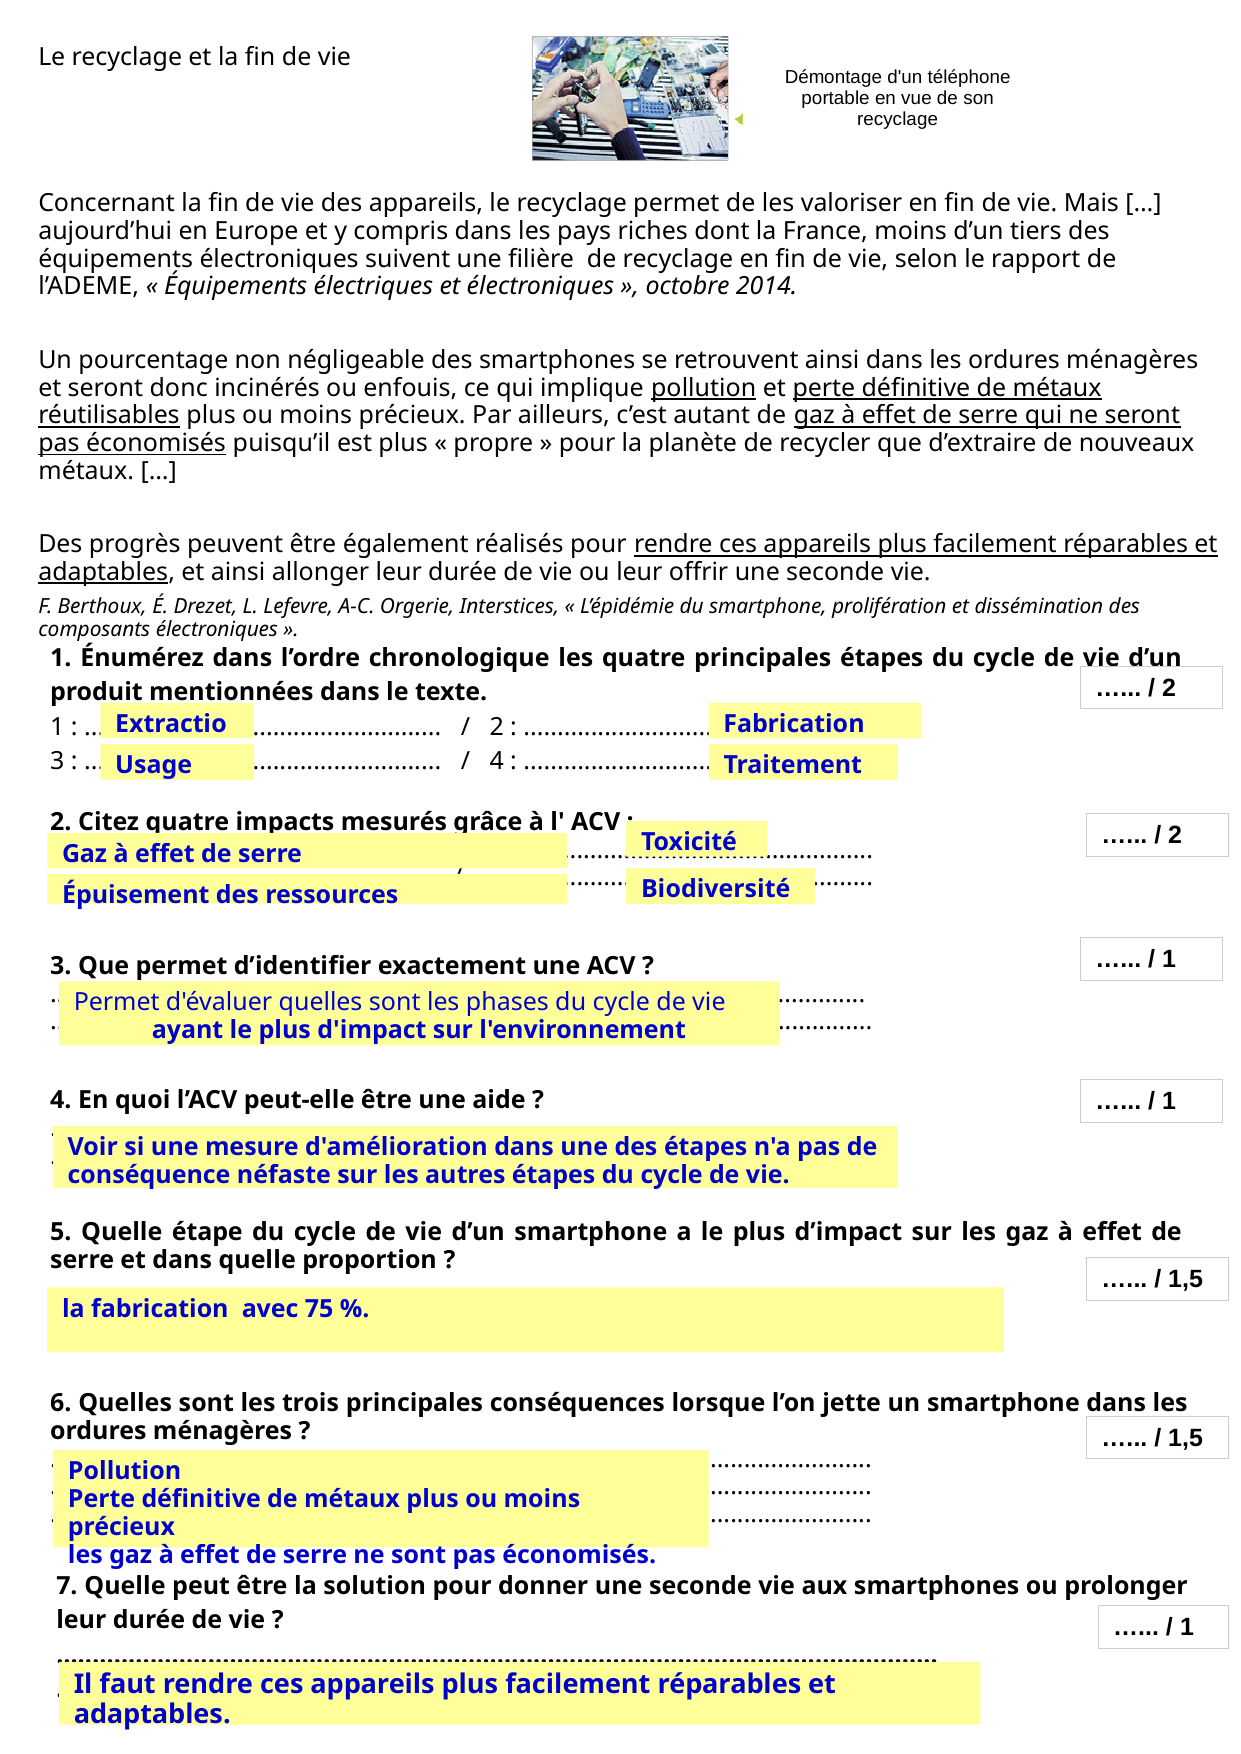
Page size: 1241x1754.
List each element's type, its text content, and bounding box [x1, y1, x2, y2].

text_box …... / 1 [1080, 937, 1223, 981]
text_box Usage [100, 744, 255, 780]
text_box Traitement [708, 744, 898, 780]
text_box 4. En quoi l’ACV peut-elle être une aide ? …....................................................................................................................... …....................................................................................................................... [35, 1079, 1199, 1205]
text_box la fabrication avec 75 %. [47, 1287, 1004, 1352]
text_box Démontage d'un téléphone portable en vue de son recyclage [755, 59, 1040, 137]
text_box Toxicité [626, 821, 768, 857]
text_box 6. Quelles sont les trois principales conséquences lorsque l’on jette un smartphone dans les ordures ménagères ? …....................................................................................................................... …....................................................................................................................... …....................................................................................................................... [35, 1381, 1205, 1617]
text_box Permet d'évaluer quelles sont les phases du cycle de vie ayant le plus d'impact sur l'environnement [59, 981, 780, 1046]
text_box Épuisement des ressources [47, 873, 568, 904]
text_box …... / 2 [1086, 813, 1229, 857]
picture [531, 35, 745, 166]
text_box …... / 1,5 [1086, 1257, 1229, 1301]
text_box …... / 2 [1080, 666, 1223, 709]
text_box Pollution Perte définitive de métaux plus ou moins précieux les gaz à effet de serre ne sont pas économisés. [53, 1450, 709, 1548]
text_box Fabrication [708, 702, 922, 739]
text_box 5. Quelle étape du cycle de vie d’un smartphone a le plus d’impact sur les gaz à effet de serre et dans quelle proportion ? …....................................................................................................................... …....................................................................................................................... [35, 1210, 1199, 1337]
text_box 1. Énumérez dans l’ordre chronologique les quatre principales étapes du cycle de vie d’un produit mentionnées dans le texte. 1 : ..................................................... / 2 : ....................................................... 3 : ..................................................... / 4 : ...................................................... [35, 629, 1199, 792]
text_box 3. Que permet d’identifier exactement une ACV ? …...................................................................................................................... .......................................................................................................................... [35, 944, 1205, 1035]
text_box …... / 1 [1080, 1079, 1223, 1122]
text_box Gaz à effet de serre [47, 832, 567, 869]
text_box Extraction [100, 702, 254, 739]
text_box 2. Citez quatre impacts mesurés grâce à l' ACV : …...................................................... / .......................................................... …...................................................... / .......................................................... [35, 800, 1199, 944]
text_box …... / 1,5 [1086, 1416, 1229, 1459]
text_box Le recyclage et la fin de vie Concernant la fin de vie des appareils, le recyclage permet de les valoriser en fin de vie. Mais […] aujourd’hui en Europe et y compris dans les pays riches dont la France, moins d’un tiers des équipements électroniques suivent une filière de recyclage en fin de vie, selon le rapport de l’ADEME, « Équipements électriques et électroniques », octobre 2014. Un pourcentage non négligeable des smartphones se retrouvent ainsi dans les ordures ménagères et seront donc incinérés ou enfouis, ce qui implique pollution et perte définitive de métaux réutilisables plus ou moins précieux. Par ailleurs, c’est autant de gaz à effet de serre qui ne seront pas économisés puisqu’il est plus « propre » pour la planète de recycler que d’extraire de nouveaux métaux. […] Des progrès peuvent être également réalisés pour rendre ces appareils plus facilement réparables et adaptables, et ainsi allonger leur durée de vie ou leur offrir une seconde vie. F. Berthoux, É. Drezet, L. Lefevre, A-C. Orgerie, Interstices, « L’épidémie du smartphone, prolifération et dissémination des composants électroniques ». [23, 35, 1235, 792]
text_box Voir si une mesure d'amélioration dans une des étapes n'a pas de conséquence néfaste sur les autres étapes du cycle de vie. [53, 1126, 898, 1188]
text_box Biodiversité [626, 868, 816, 904]
text_box Il faut rendre ces appareils plus facilement réparables et adaptables. [59, 1661, 981, 1725]
text_box …... / 1 [1098, 1605, 1229, 1648]
text_box 7. Quelle peut être la solution pour donner une seconde vie aux smartphones ou prolonger leur durée de vie ? …....................................................................................................................... …....................................................................................................................... [41, 1557, 1205, 1684]
